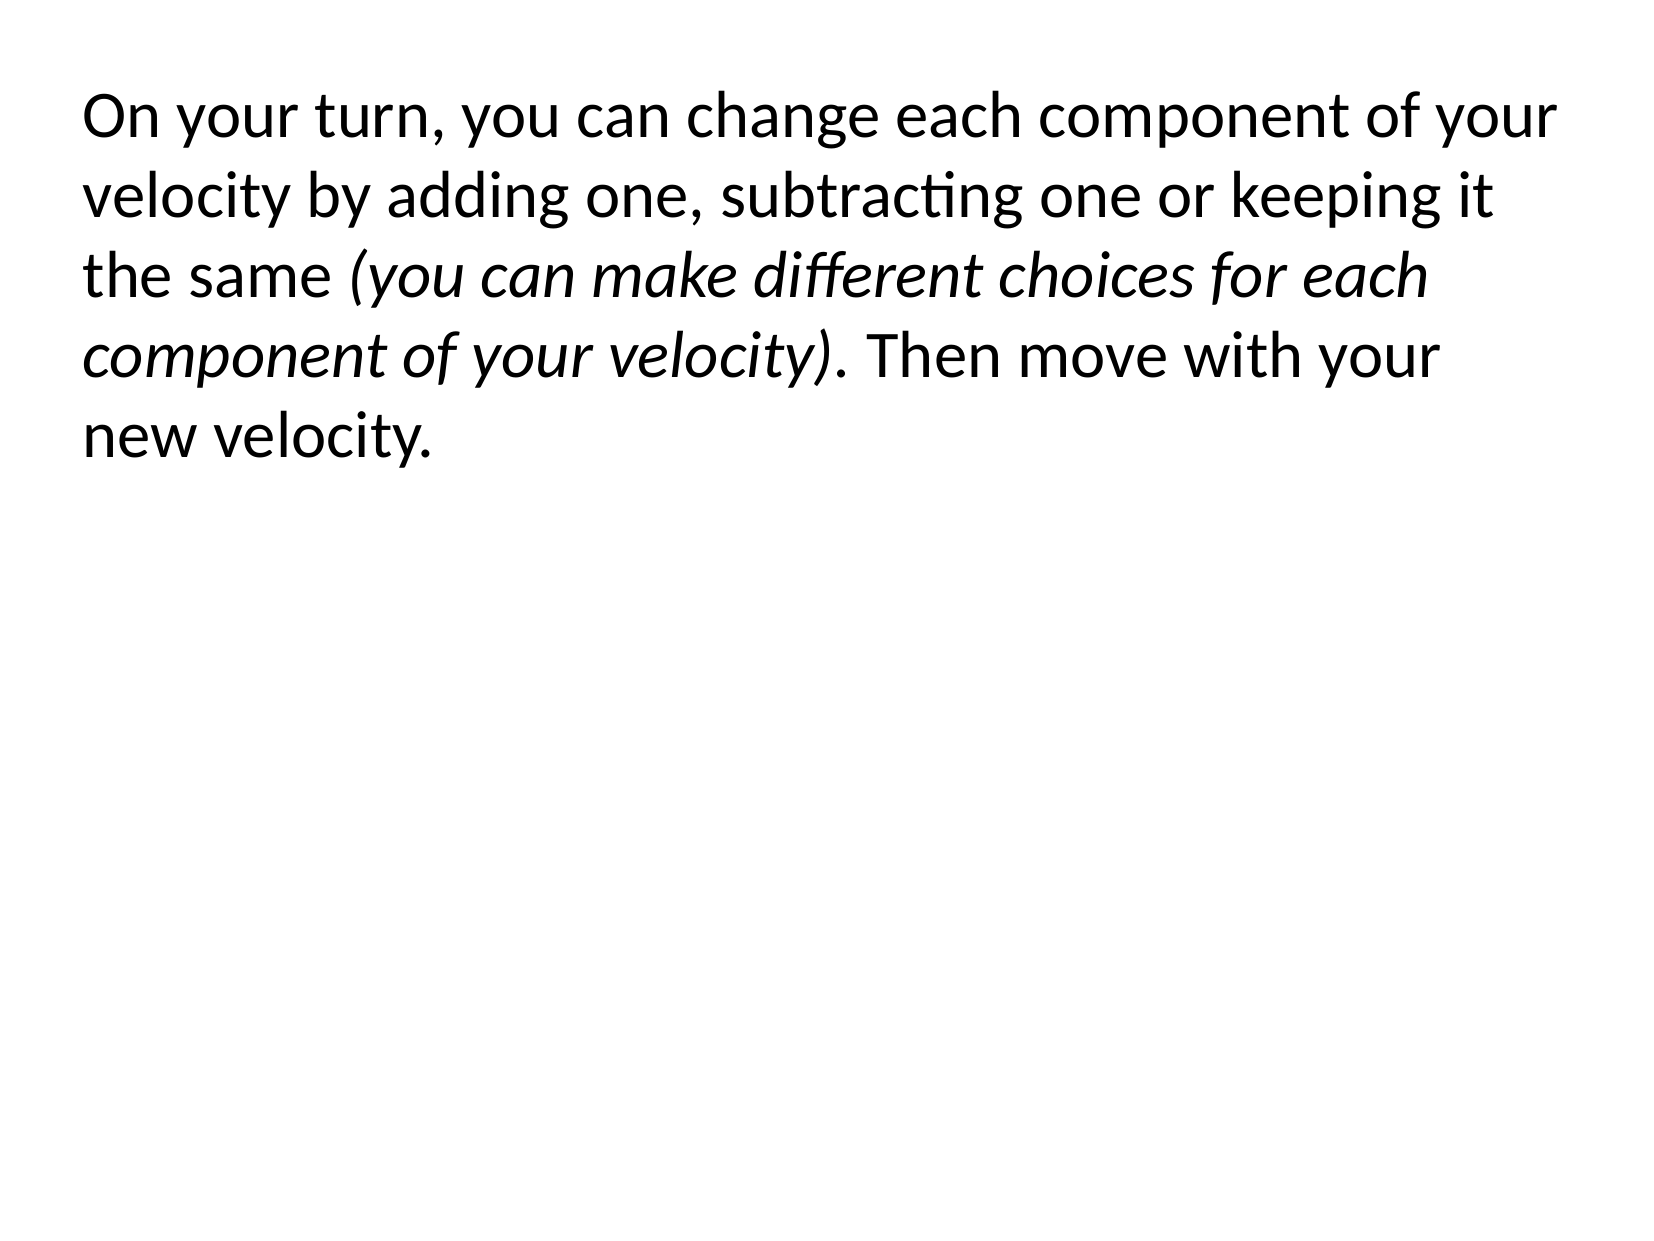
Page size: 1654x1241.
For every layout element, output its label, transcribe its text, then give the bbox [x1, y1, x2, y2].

text_box On your turn, you can change each component of your velocity by adding one, subtracting one or keeping it the same (you can make different choices for each component of your velocity). Then move with your new velocity. [82, 70, 1571, 489]
